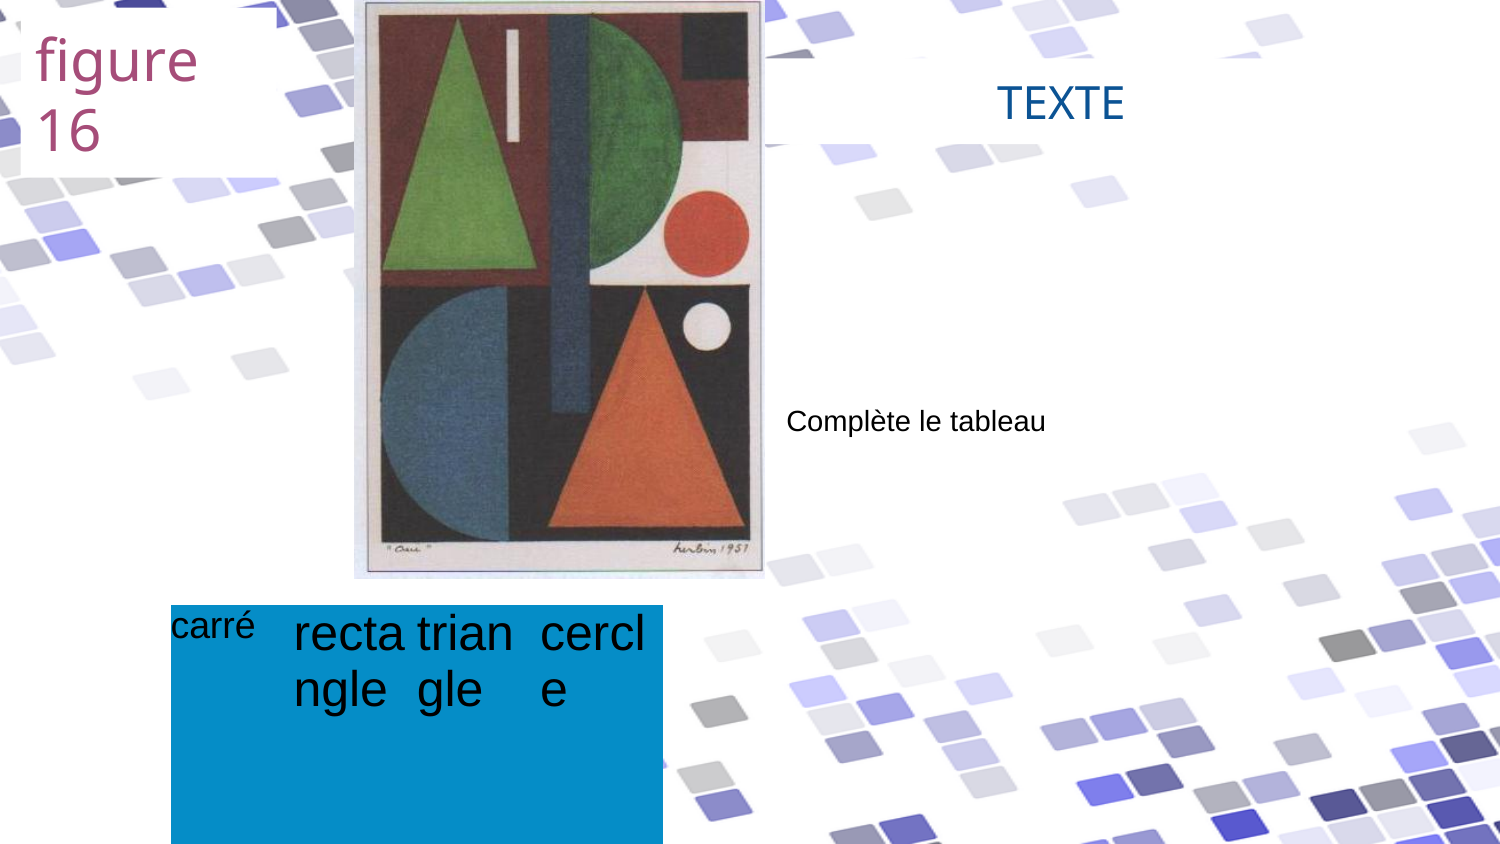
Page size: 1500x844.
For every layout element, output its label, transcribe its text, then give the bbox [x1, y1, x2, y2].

picture [0, 0, 1500, 844]
table_header triangle [417, 605, 540, 844]
text_box Complète le tableau [771, 386, 1500, 453]
table_header cercle [540, 605, 663, 844]
text_box TEXTE [765, 58, 1450, 145]
text_box figure 16 [20, 7, 277, 109]
table_header carré [171, 605, 294, 844]
table_header rectangle [294, 605, 417, 844]
